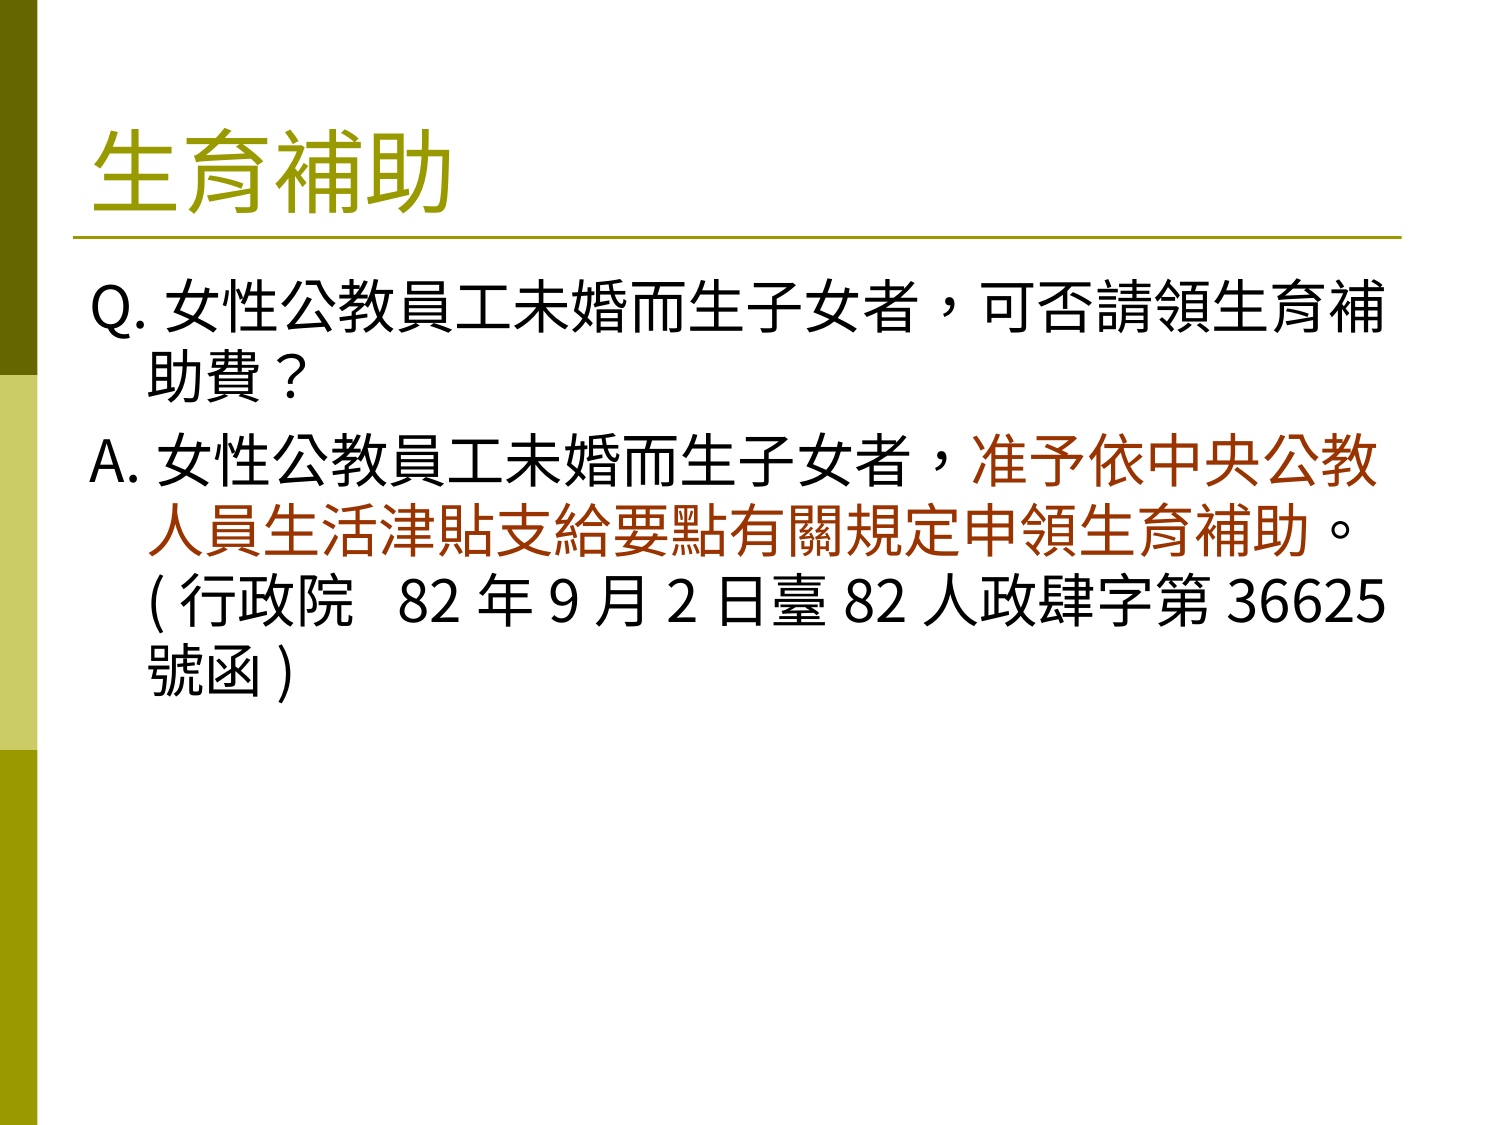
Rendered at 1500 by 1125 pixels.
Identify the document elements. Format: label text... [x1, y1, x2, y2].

title 生育補助 [75, 45, 1426, 233]
list Q.女性公教員工未婚而生子女者，可否請領生育補助費？ A.女性公教員工未婚而生子女者，准予依中央公教人員生活津貼支給要點有關規定申領生育補助。(行政院 82年9月2日臺82人政肆字第36625號函) [75, 262, 1426, 1006]
